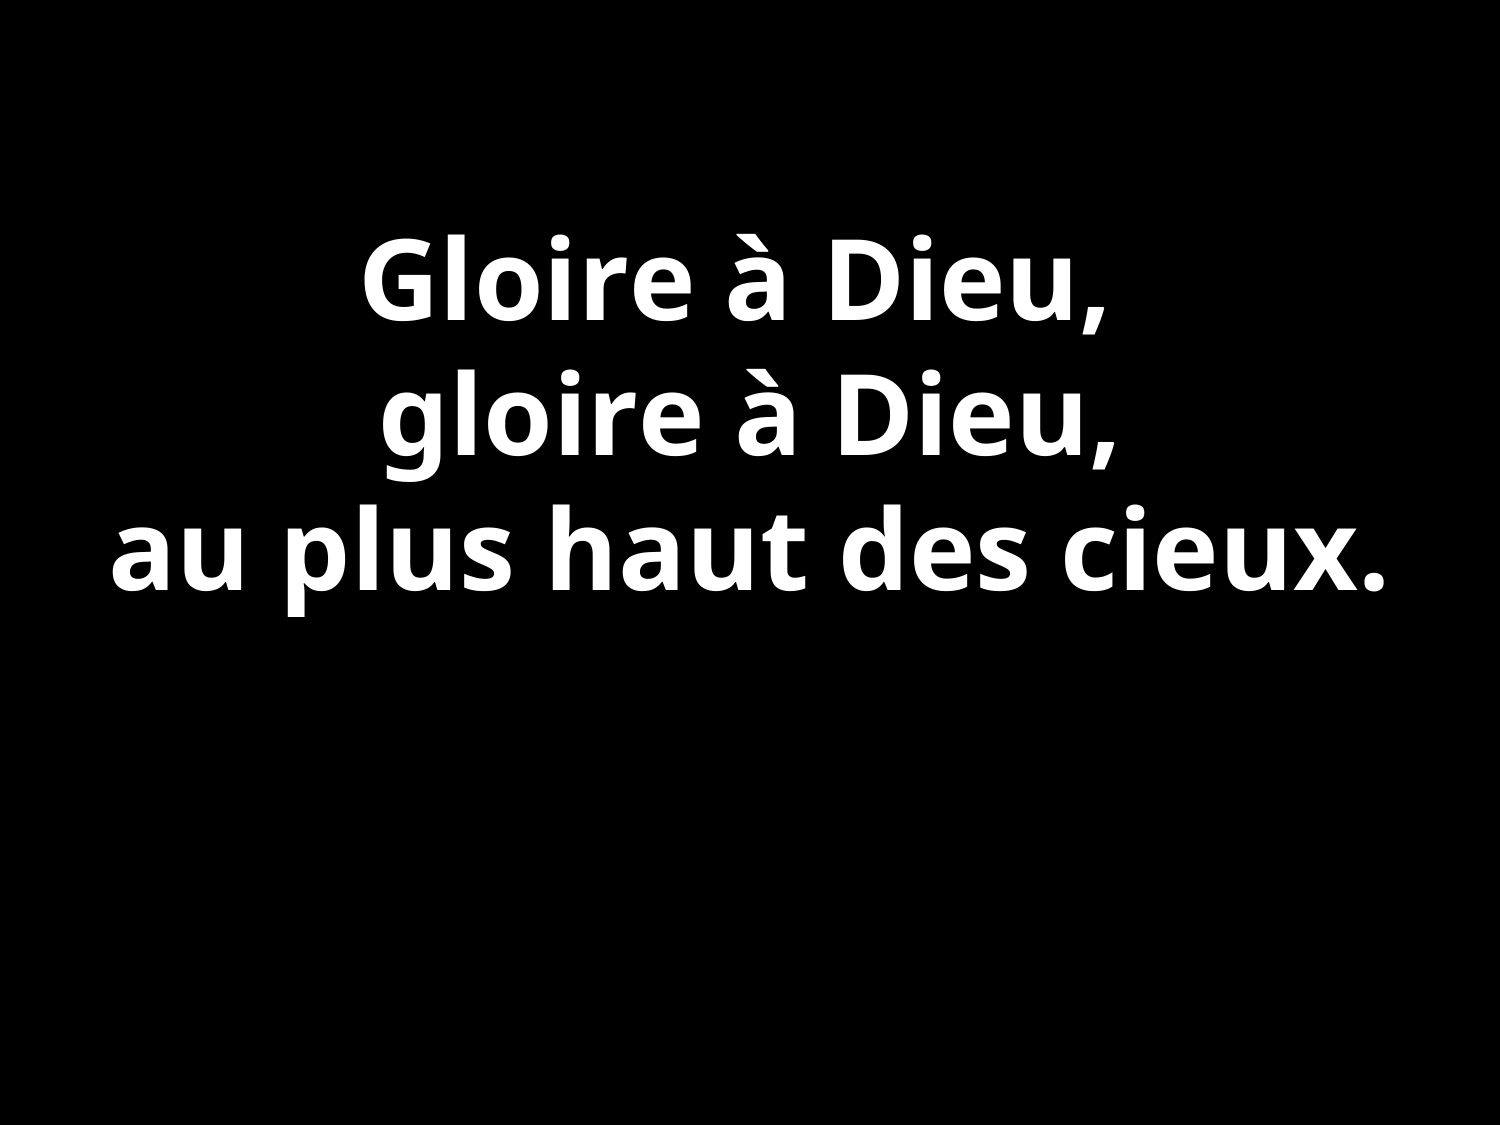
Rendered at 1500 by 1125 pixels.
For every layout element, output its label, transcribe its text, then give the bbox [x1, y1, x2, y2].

title Gloire à Dieu, gloire à Dieu, au plus haut des cieux. [17, 66, 1483, 591]
